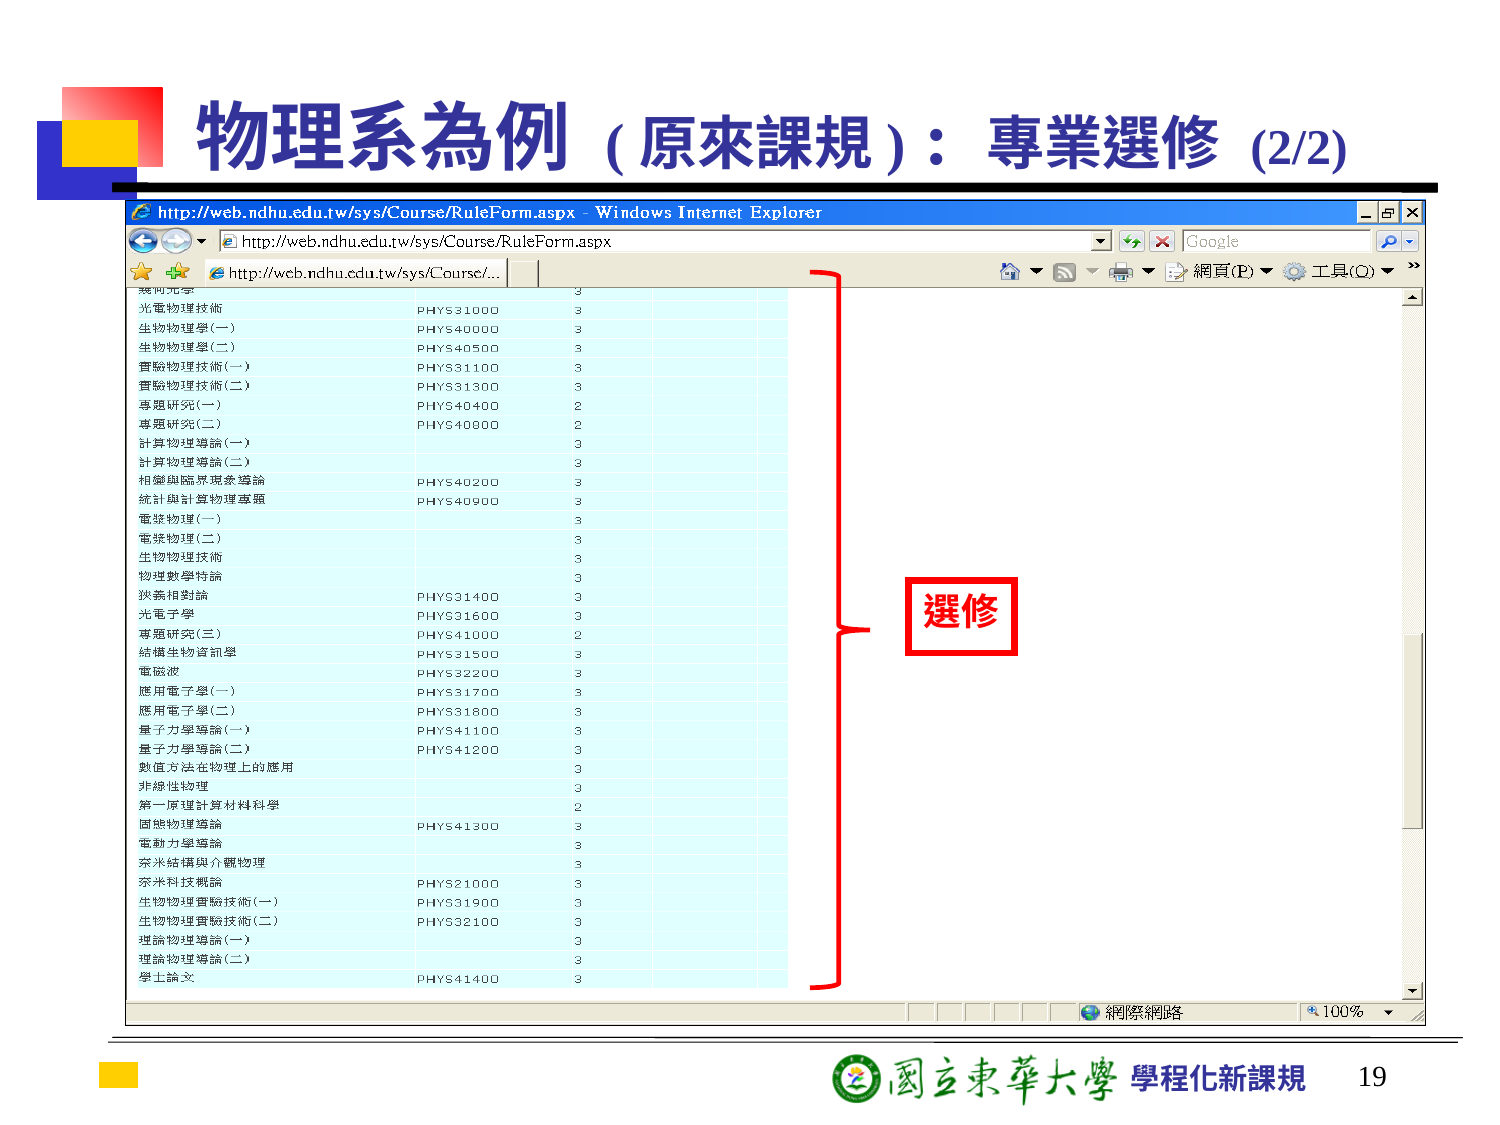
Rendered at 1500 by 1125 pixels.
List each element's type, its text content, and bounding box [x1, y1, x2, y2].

title 物理系為例 (原來課規) : 專業選修 (2/2) [174, 75, 1369, 188]
text_box 選修 [908, 580, 1015, 653]
text_box 19 [1342, 1050, 1468, 1101]
picture [125, 200, 1426, 1026]
